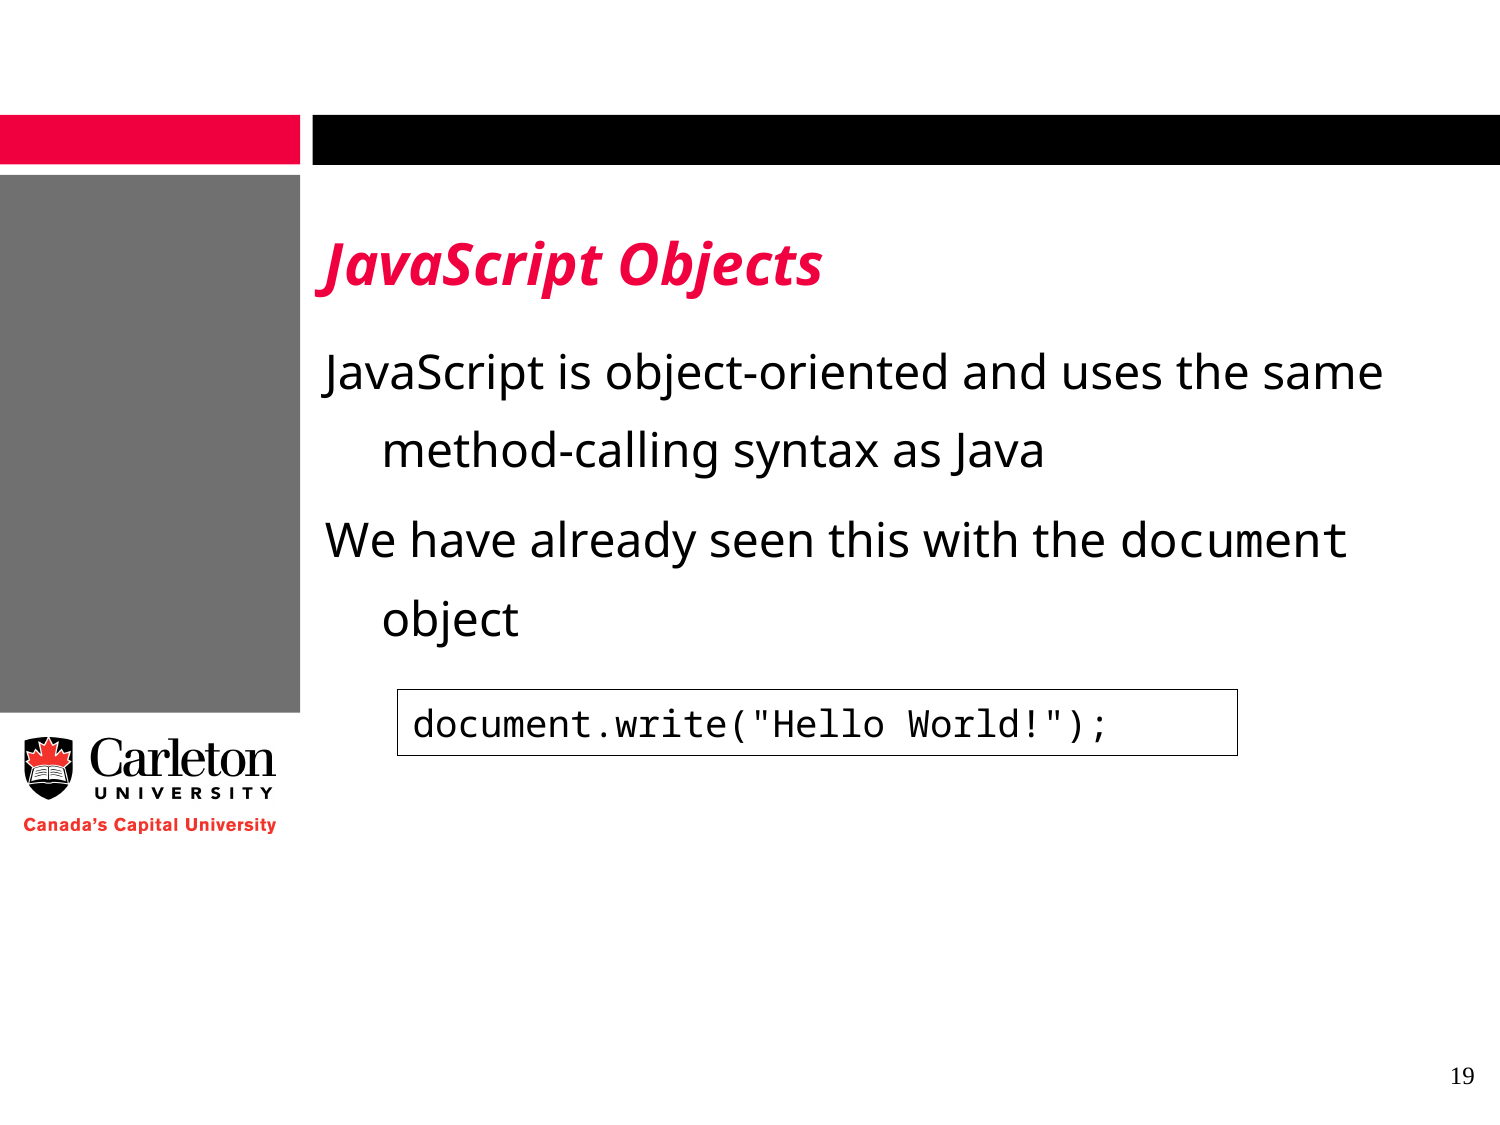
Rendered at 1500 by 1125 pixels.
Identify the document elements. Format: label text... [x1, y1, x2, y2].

list JavaScript is object-oriented and uses the same method-calling syntax as Java We have already seen this with the document object [324, 324, 1450, 1036]
title JavaScript Objects [324, 194, 1450, 324]
picture [24, 737, 276, 834]
text_box document.write("Hello World!"); [397, 689, 1238, 751]
